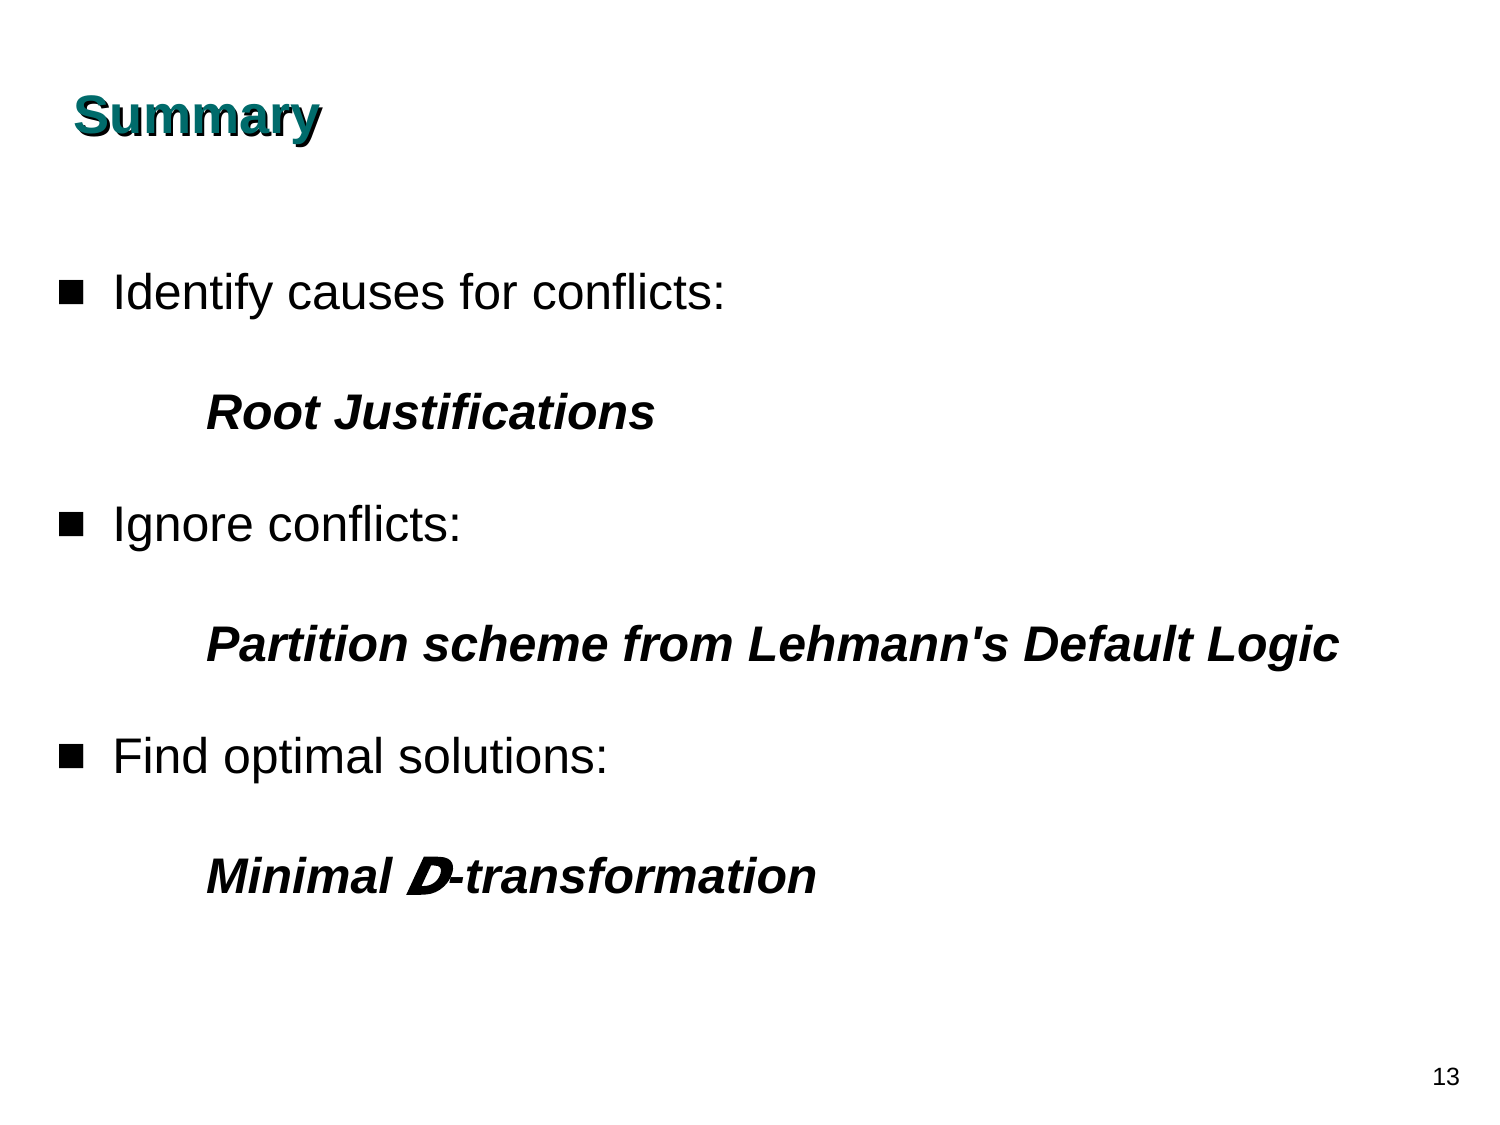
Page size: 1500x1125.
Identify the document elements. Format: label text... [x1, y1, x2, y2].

title Summary [59, 17, 1447, 207]
list Identify causes for conflicts: Root Justifications Ignore conflicts: Partition scheme from Lehmann's Default Logic Find optimal solutions: Minimal D-transformation [56, 259, 1444, 1003]
